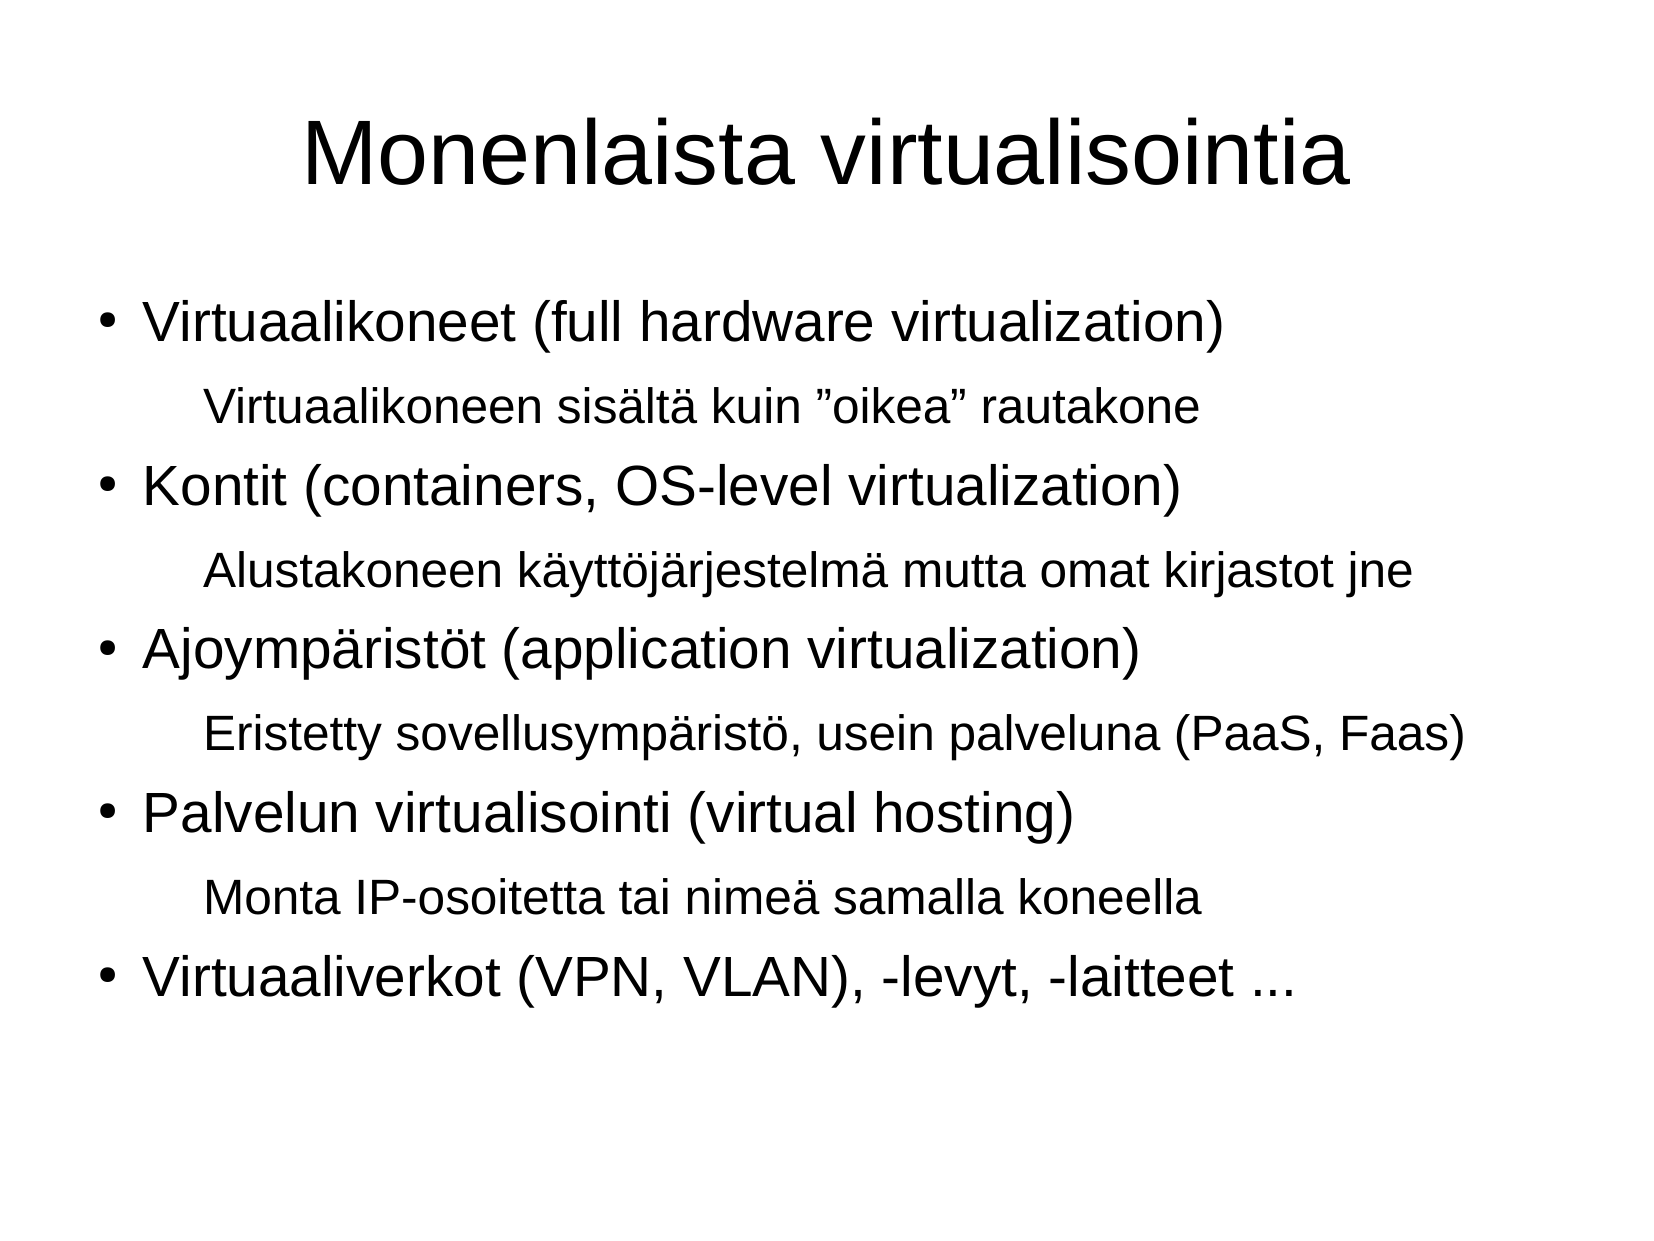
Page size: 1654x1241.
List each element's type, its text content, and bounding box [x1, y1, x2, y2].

title Monenlaista virtualisointia [82, 49, 1571, 257]
list Virtuaalikoneet (full hardware virtualization) Virtuaalikoneen sisältä kuin ”oikea” rautakone Kontit (containers, OS-level virtualization) Alustakoneen käyttöjärjestelmä mutta omat kirjastot jne Ajoympäristöt (application virtualization) Eristetty sovellusympäristö, usein palveluna (PaaS, Faas) Palvelun virtualisointi (virtual hosting) Monta IP-osoitetta tai nimeä samalla koneella Virtuaaliverkot (VPN, VLAN), -levyt, -laitteet ... [82, 290, 1571, 1010]
